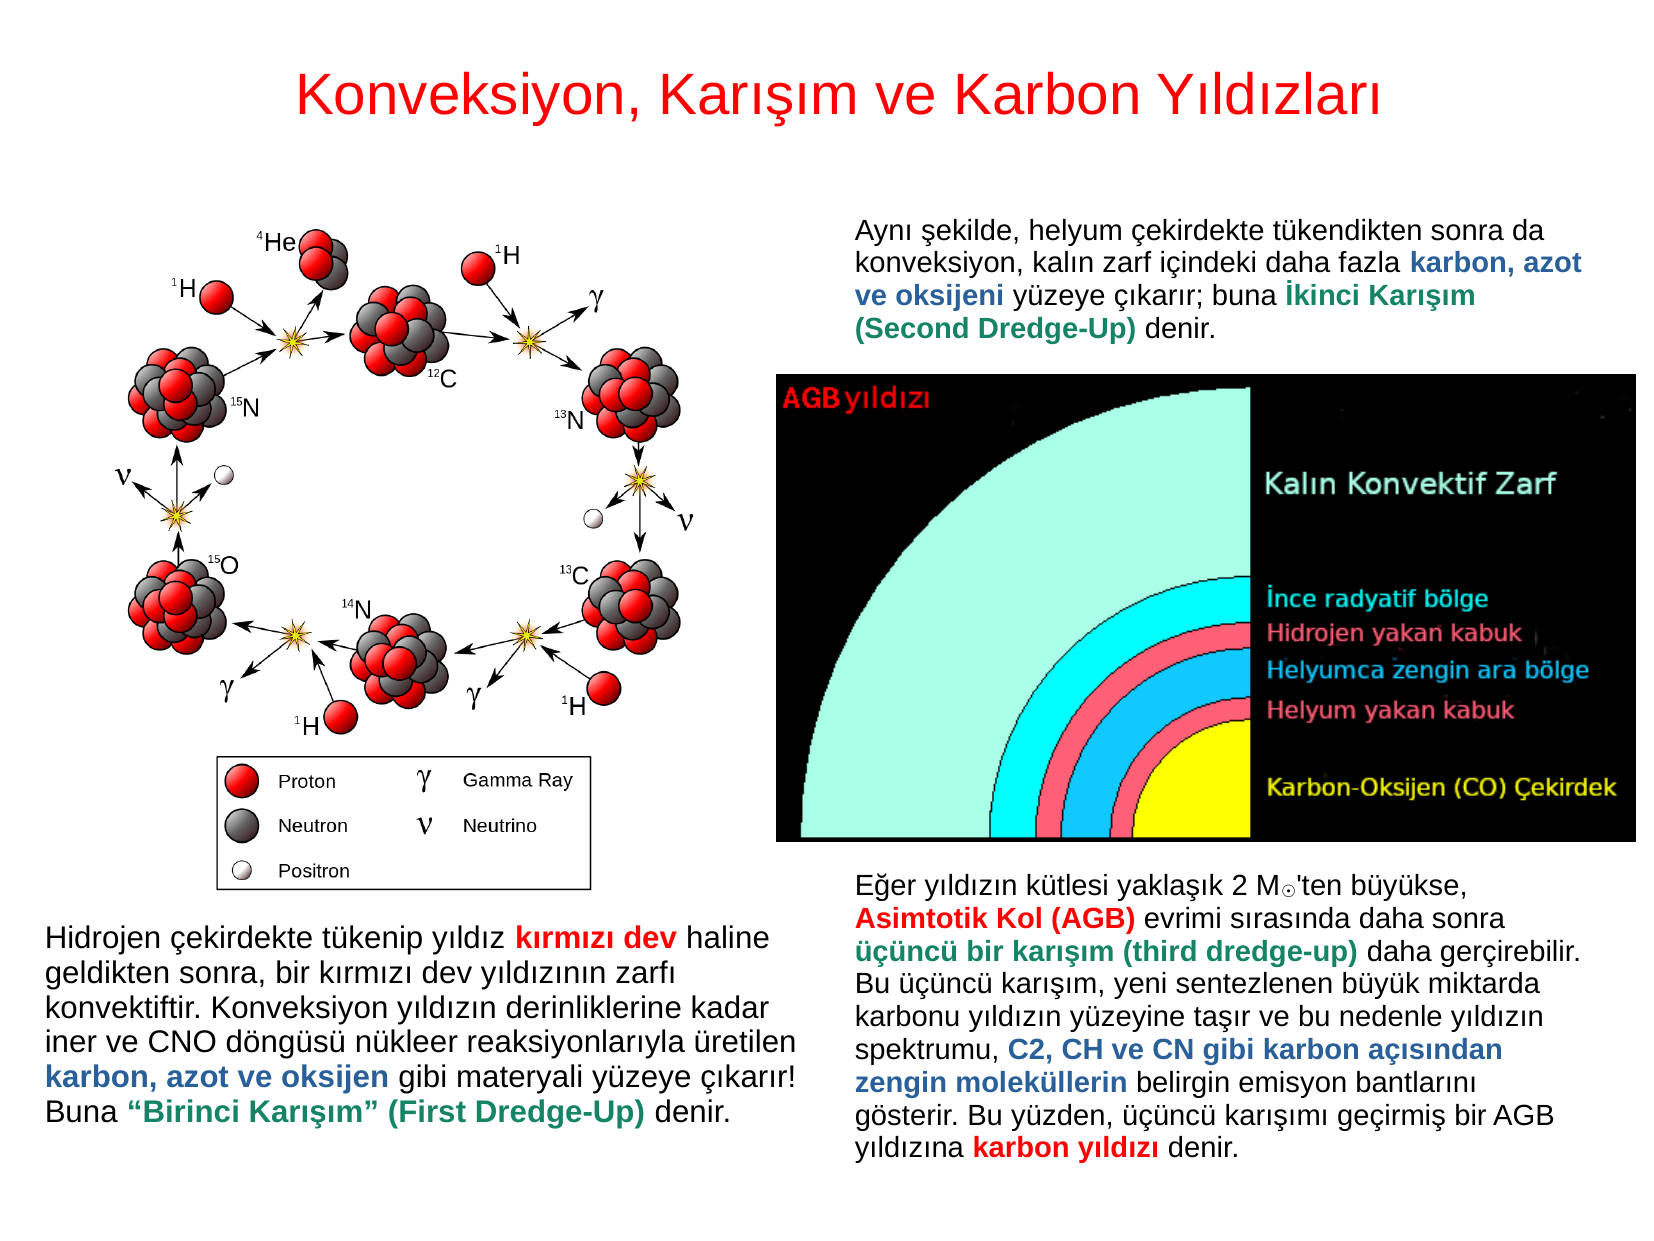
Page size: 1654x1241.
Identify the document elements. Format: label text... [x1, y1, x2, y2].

picture [776, 374, 1636, 842]
text_box Hidrojen çekirdekte tükenip yıldız kırmızı dev haline geldikten sonra, bir kırmızı dev yıldızının zarfı konvektiftir. Konveksiyon yıldızın derinliklerine kadar iner ve CNO döngüsü nükleer reaksiyonlarıyla üretilen karbon, azot ve oksijen gibi materyali yüzeye çıkarır! Buna “Birinci Karışım” (First Dredge-Up) denir. [30, 913, 826, 1172]
text_box Konveksiyon, Karışım ve Karbon Yıldızları [240, 54, 1441, 151]
text_box Aynı şekilde, helyum çekirdekte tükendikten sonra da konveksiyon, kalın zarf içindeki daha fazla karbon, azot ve oksijeni yüzeye çıkarır; buna İkinci Karışım (Second Dredge-Up) denir. [840, 206, 1606, 361]
text_box Eğer yıldızın kütlesi yaklaşık 2 M☉'ten büyükse, Asimtotik Kol (AGB) evrimi sırasında daha sonra üçüncü bir karışım (third dredge-up) daha gerçirebilir. Bu üçüncü karışım, yeni sentezlenen büyük miktarda karbonu yıldızın yüzeyine taşır ve bu nedenle yıldızın spektrumu, C2, CH ve CN gibi karbon açısından zengin moleküllerin belirgin emisyon bantlarını gösterir. Bu yüzden, üçüncü karışımı geçirmiş bir AGB yıldızına karbon yıldızı denir. [840, 861, 1606, 1176]
picture [56, 215, 751, 909]
